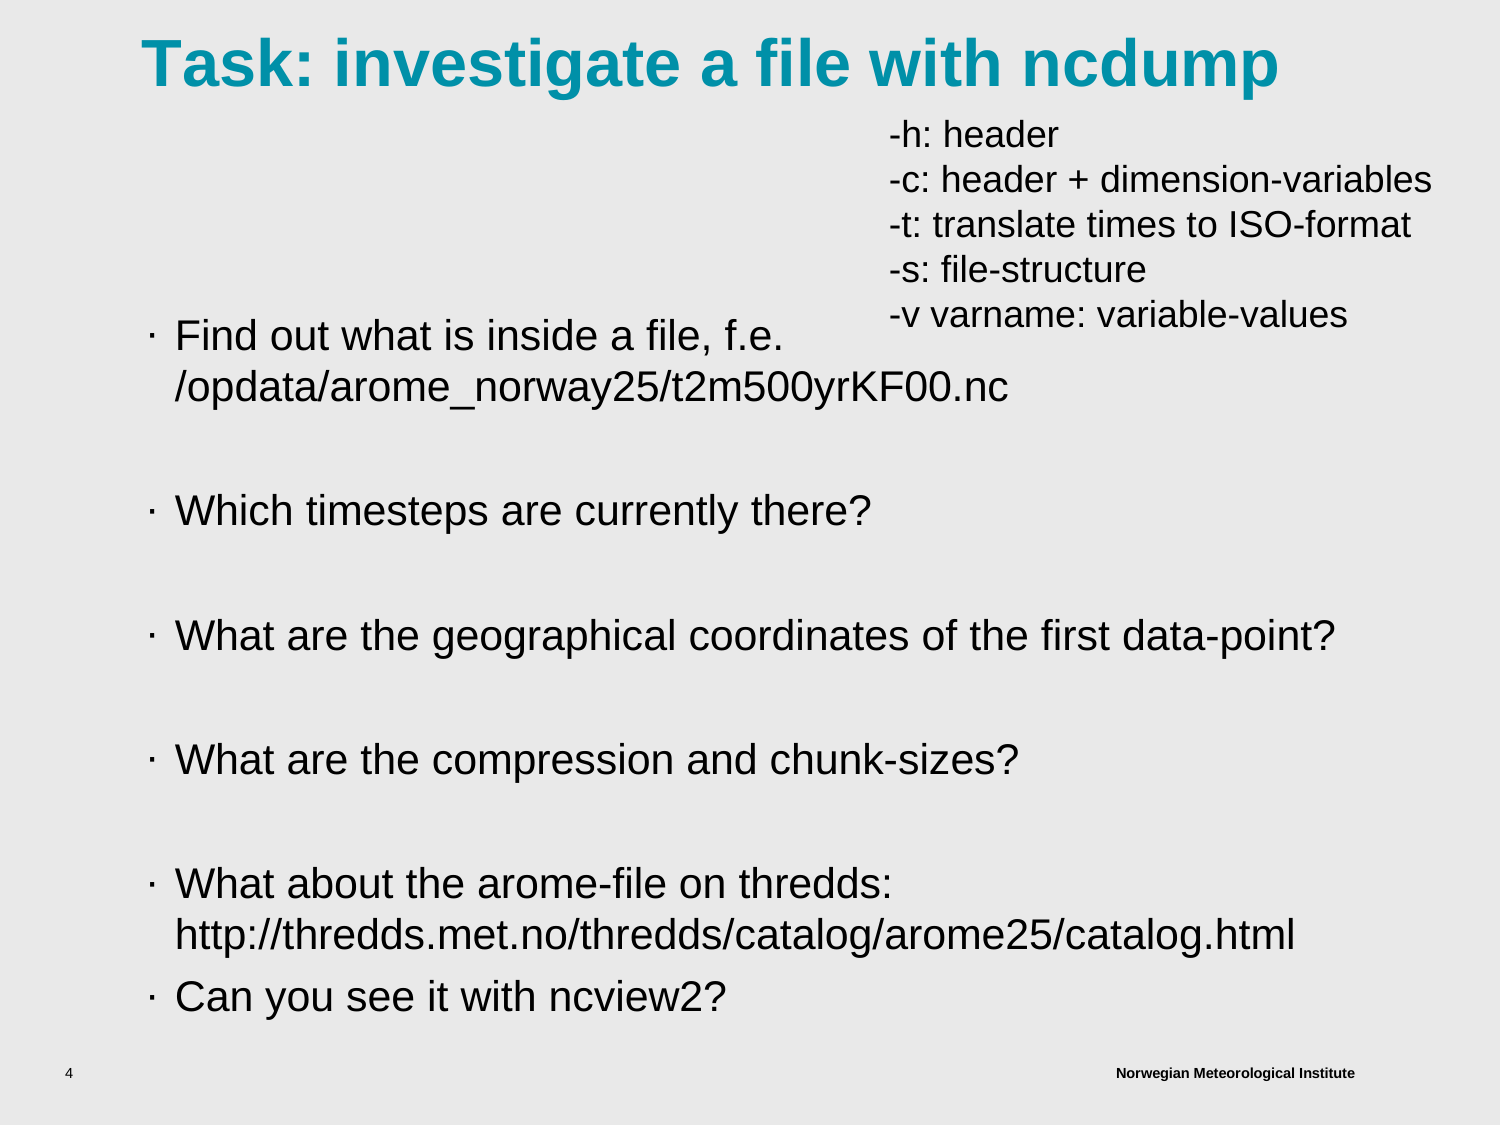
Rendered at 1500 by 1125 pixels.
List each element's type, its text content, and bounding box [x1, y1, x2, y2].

text_box -h: header -c: header + dimension-variables -t: translate times to ISO-format -s: file-structure -v varname: variable-values [874, 102, 1500, 343]
title Task: investigate a file with ncdump [141, 12, 1352, 107]
list Find out what is inside a file, f.e. /opdata/arome_norway25/t2m500yrKF00.nc Which timesteps are currently there? What are the geographical coordinates of the first data-point? What are the compression and chunk-sizes? What about the arome-file on thredds: http://thredds.met.no/thredds/catalog/arome25/catalog.html Can you see it with ncview2? [145, 307, 1355, 1063]
